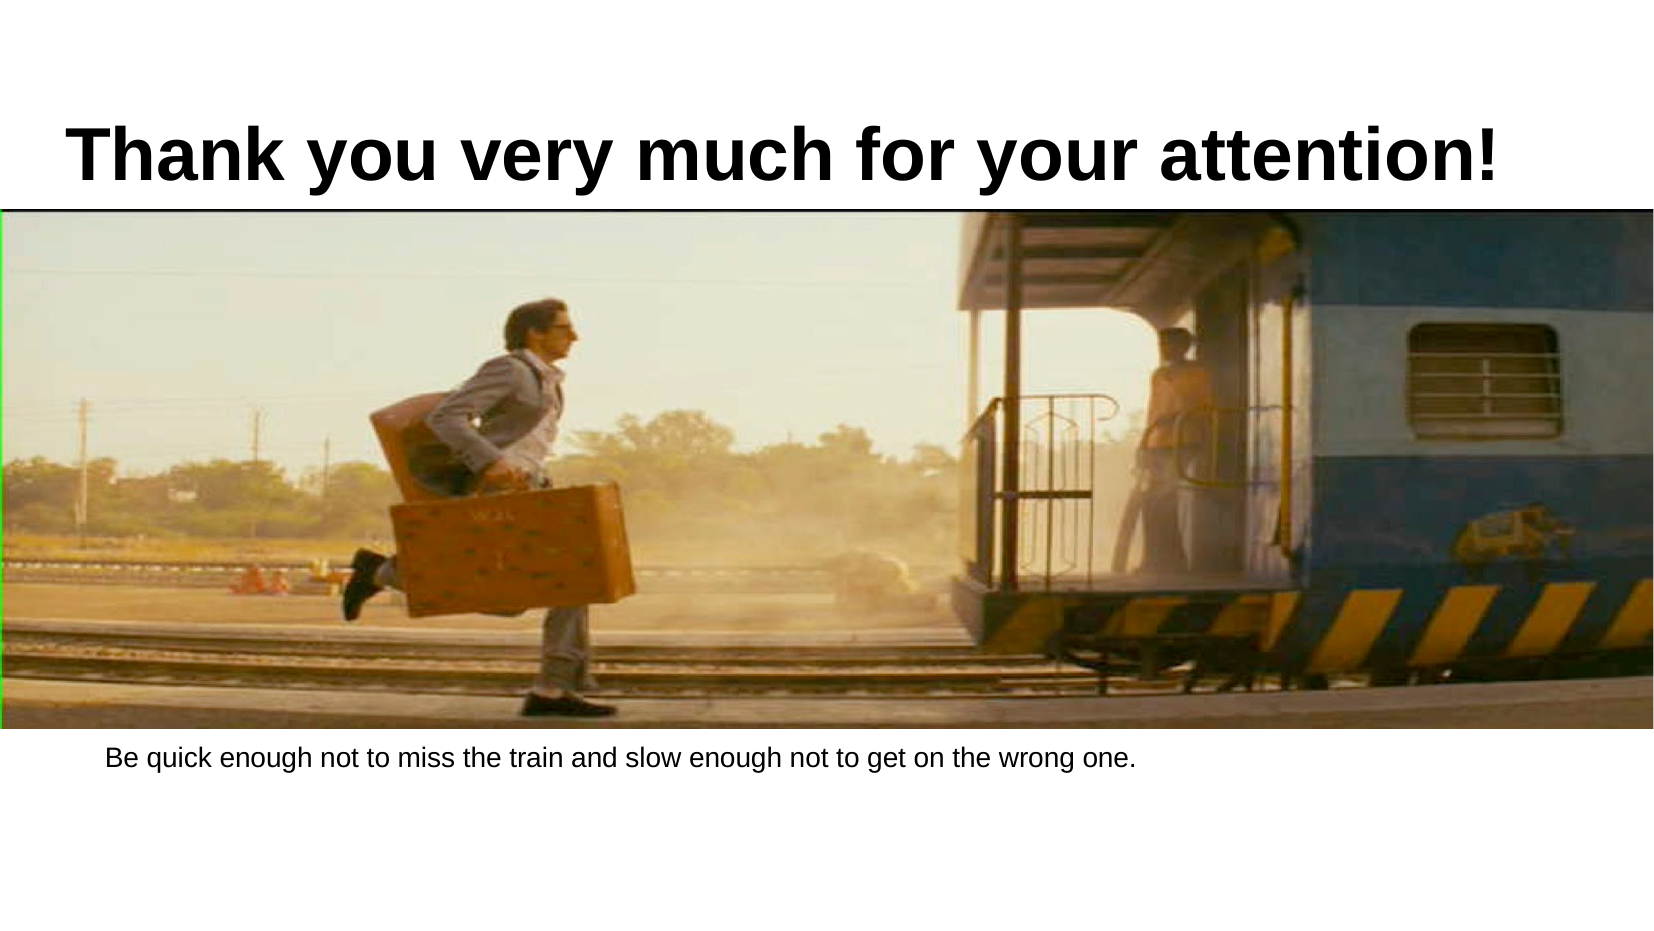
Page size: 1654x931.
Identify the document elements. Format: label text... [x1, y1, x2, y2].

picture [0, 209, 1654, 729]
text_box Be quick enough not to miss the train and slow enough not to get on the wrong one. [90, 735, 1651, 778]
text_box Thank you very much for your attention! [50, 105, 1576, 191]
